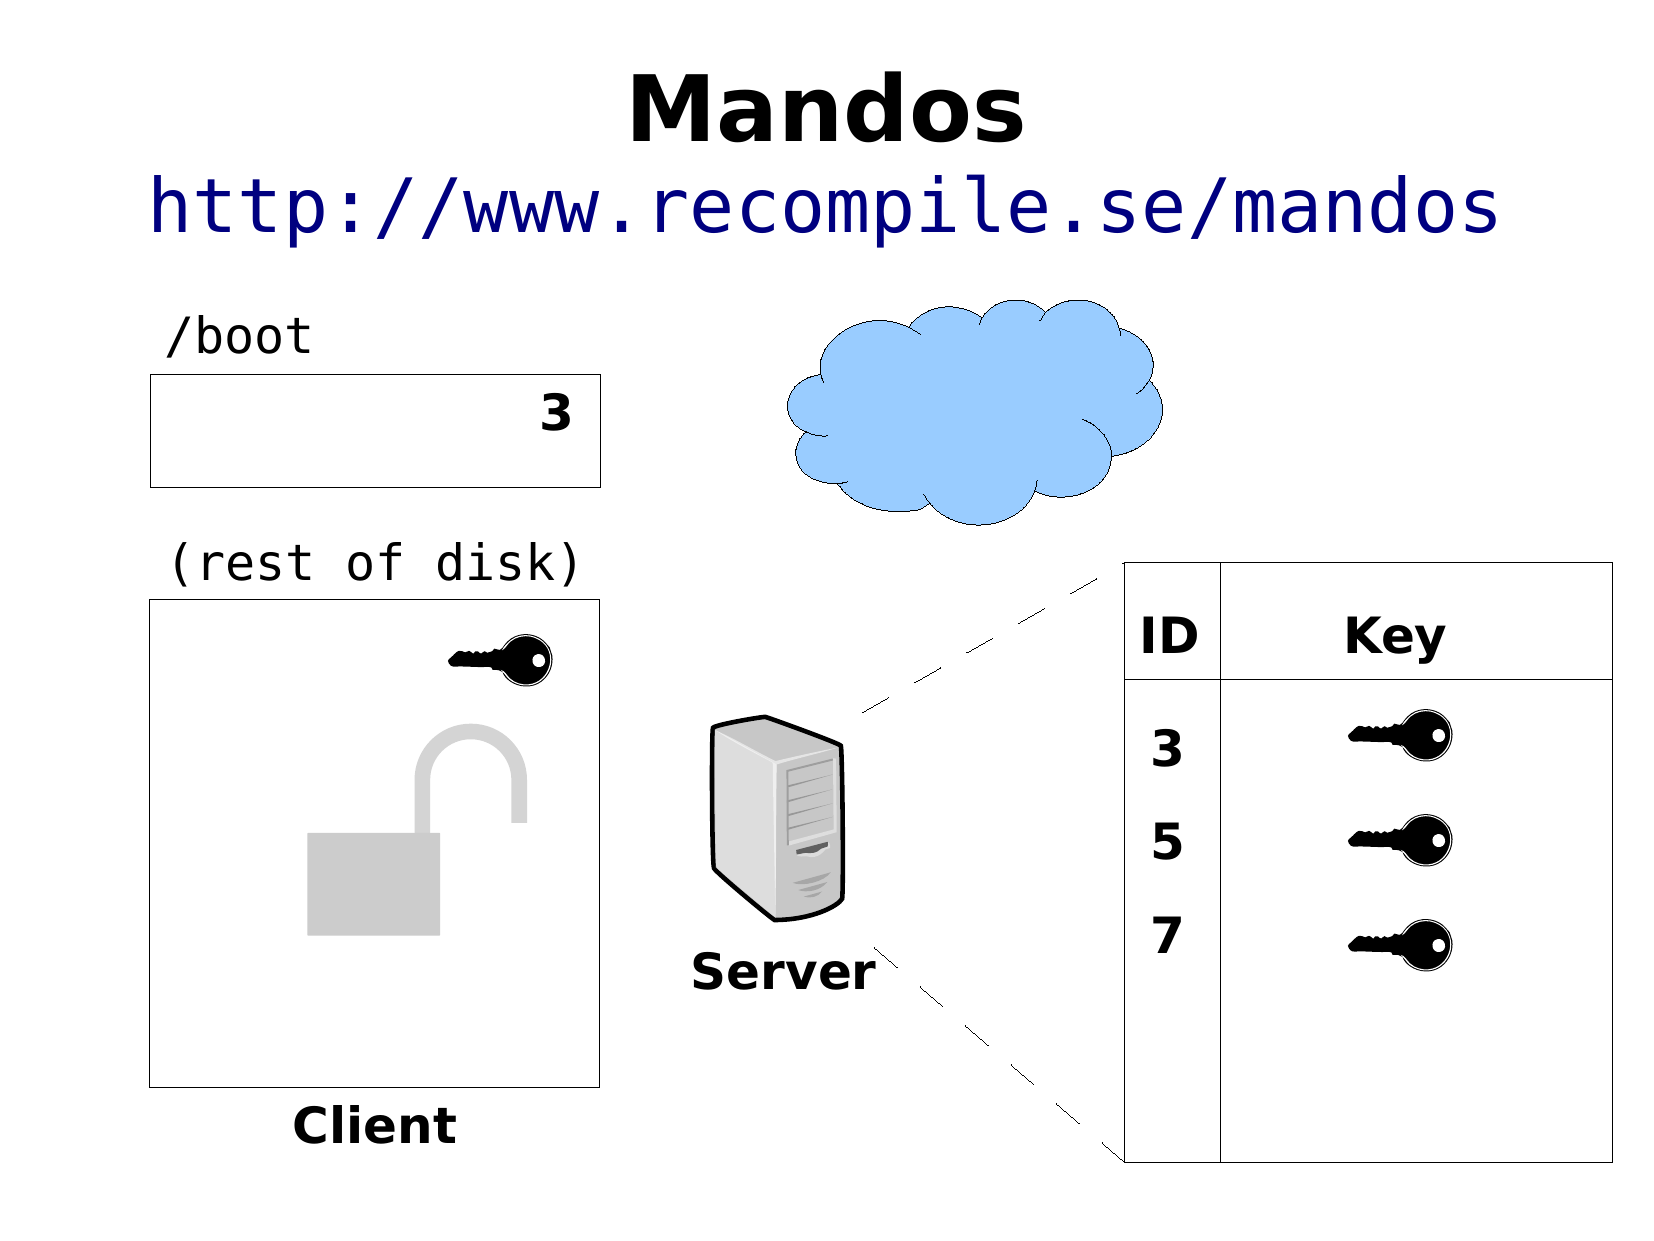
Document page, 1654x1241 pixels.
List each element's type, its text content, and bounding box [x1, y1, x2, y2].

text_box 3 [525, 376, 590, 452]
picture [1312, 690, 1497, 788]
text_box Server [676, 935, 892, 1009]
text_box Client [277, 1089, 473, 1163]
text_box 5 [1135, 805, 1201, 881]
text_box (rest of disk) [150, 526, 600, 599]
picture [672, 678, 882, 974]
text_box /boot [150, 300, 330, 374]
text_box [149, 599, 600, 1088]
text_box [787, 300, 1163, 526]
picture [1312, 900, 1497, 998]
picture [412, 615, 597, 713]
title Mandos http://www.recompile.se/mandos [82, 49, 1571, 257]
text_box Key [1328, 600, 1463, 674]
text_box [150, 374, 601, 488]
text_box 3 [1135, 712, 1201, 788]
text_box 7 [1135, 900, 1201, 976]
picture [1312, 795, 1497, 893]
text_box ID [1125, 600, 1215, 674]
text_box [1124, 562, 1613, 1163]
